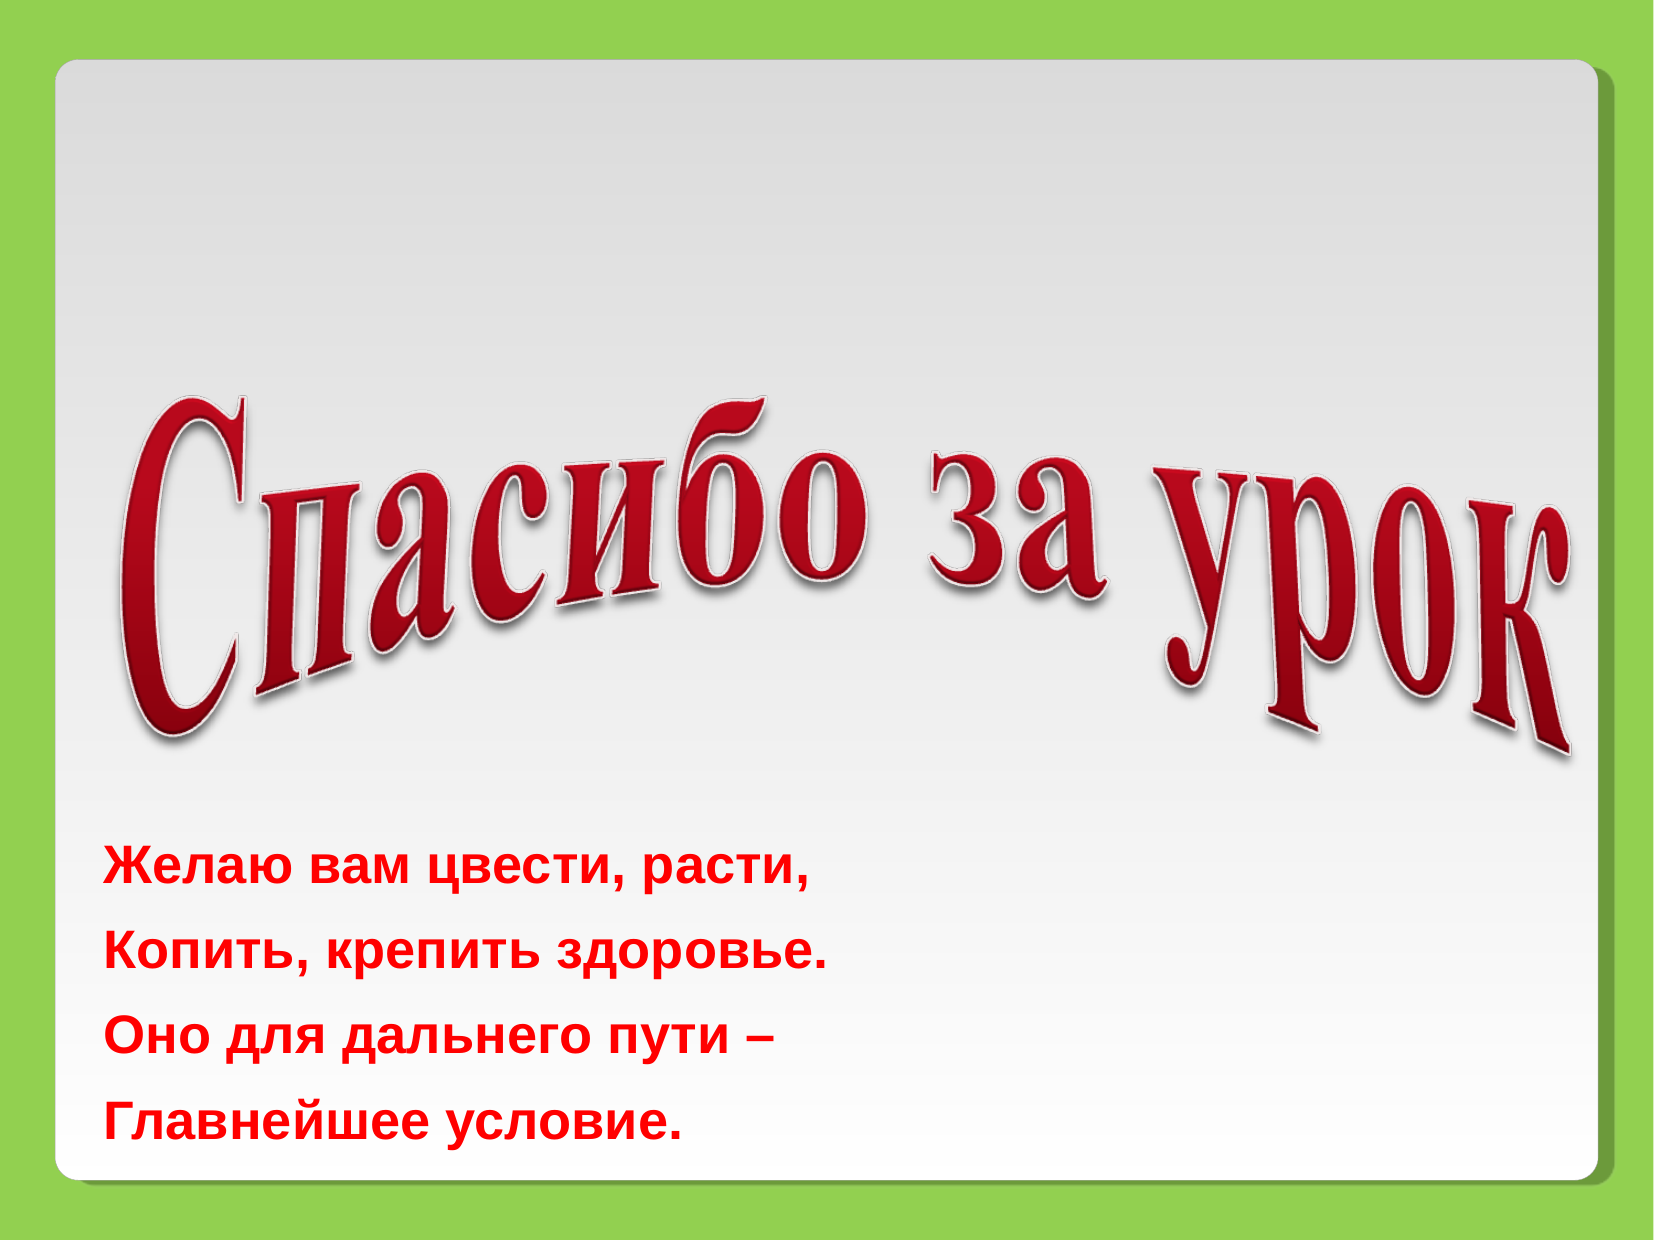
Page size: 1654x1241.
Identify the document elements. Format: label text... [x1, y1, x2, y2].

picture [105, 390, 1586, 869]
text_box Желаю вам цвести, расти, Копить, крепить здоровье. Оно для дальнего пути – Главнейшее условие. [88, 826, 1565, 1224]
